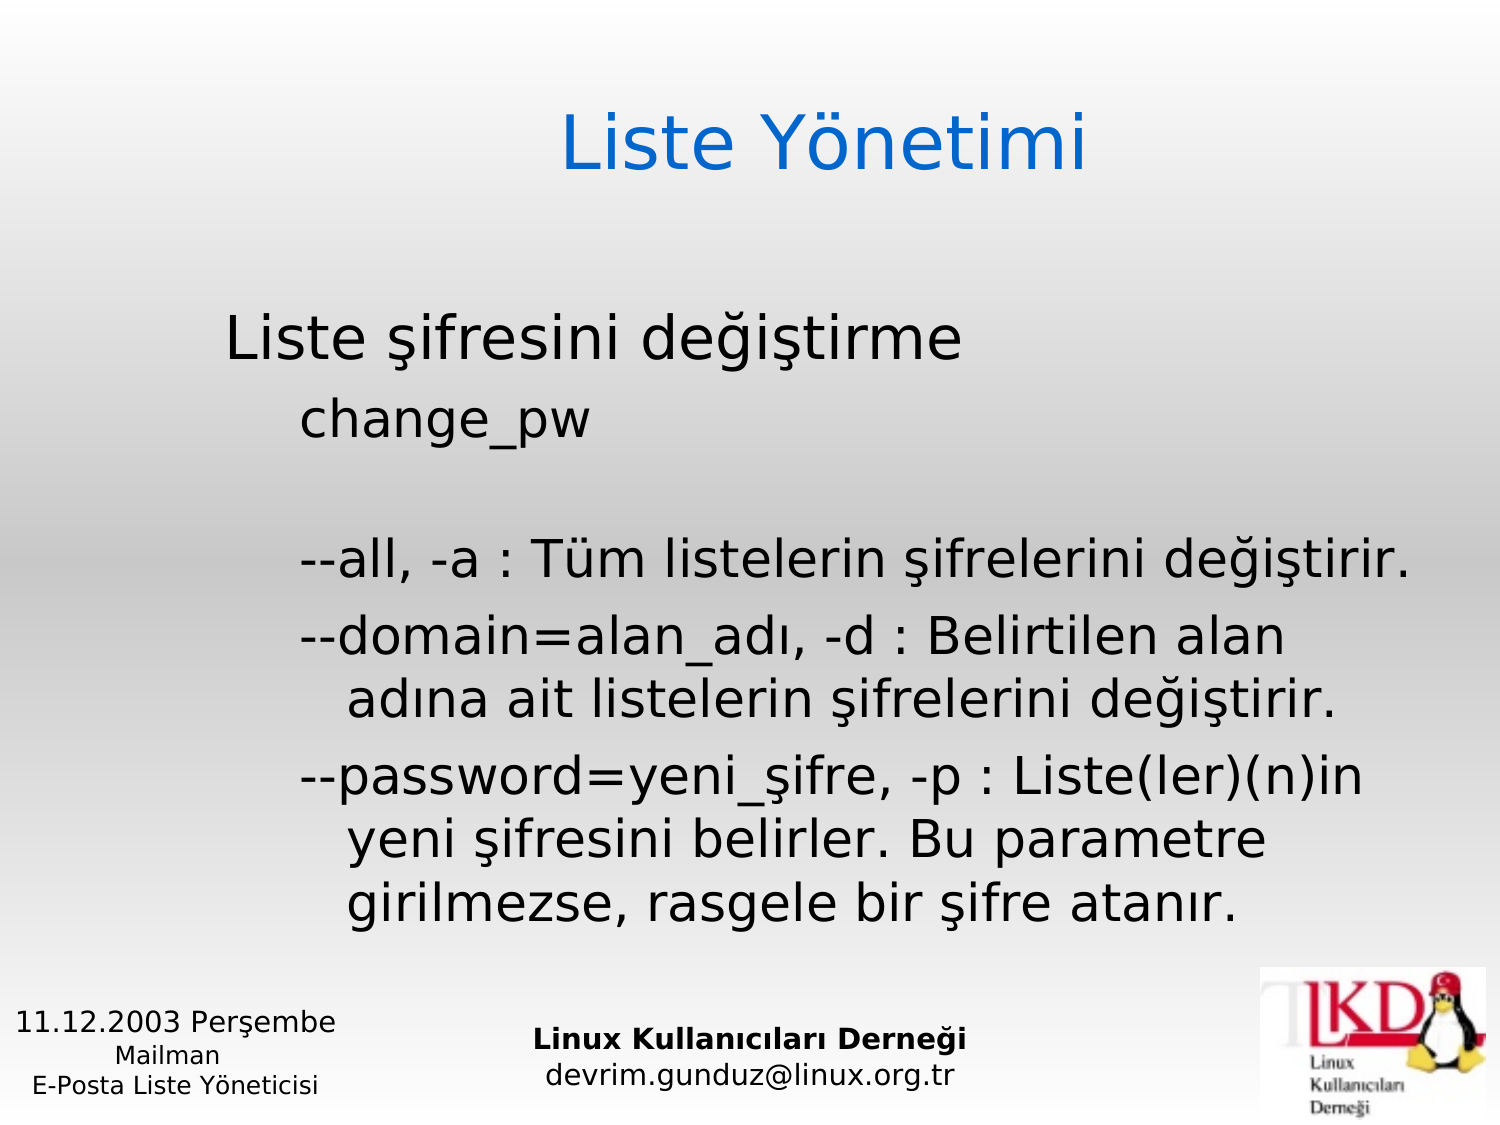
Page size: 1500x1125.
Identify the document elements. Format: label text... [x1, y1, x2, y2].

picture [1260, 967, 1486, 1120]
list Liste şifresini değiştirme change_pw --all, -a : Tüm listelerin şifrelerini değiştirir. --domain=alan_adı, -d : Belirtilen alan adına ait listelerin şifrelerini değiştirir. --password=yeni_şifre, -p : Liste(ler)(n)in yeni şifresini belirler. Bu parametre girilmezse, rasgele bir şifre atanır. [224, 299, 1425, 994]
title Liste Yönetimi [224, 43, 1425, 238]
